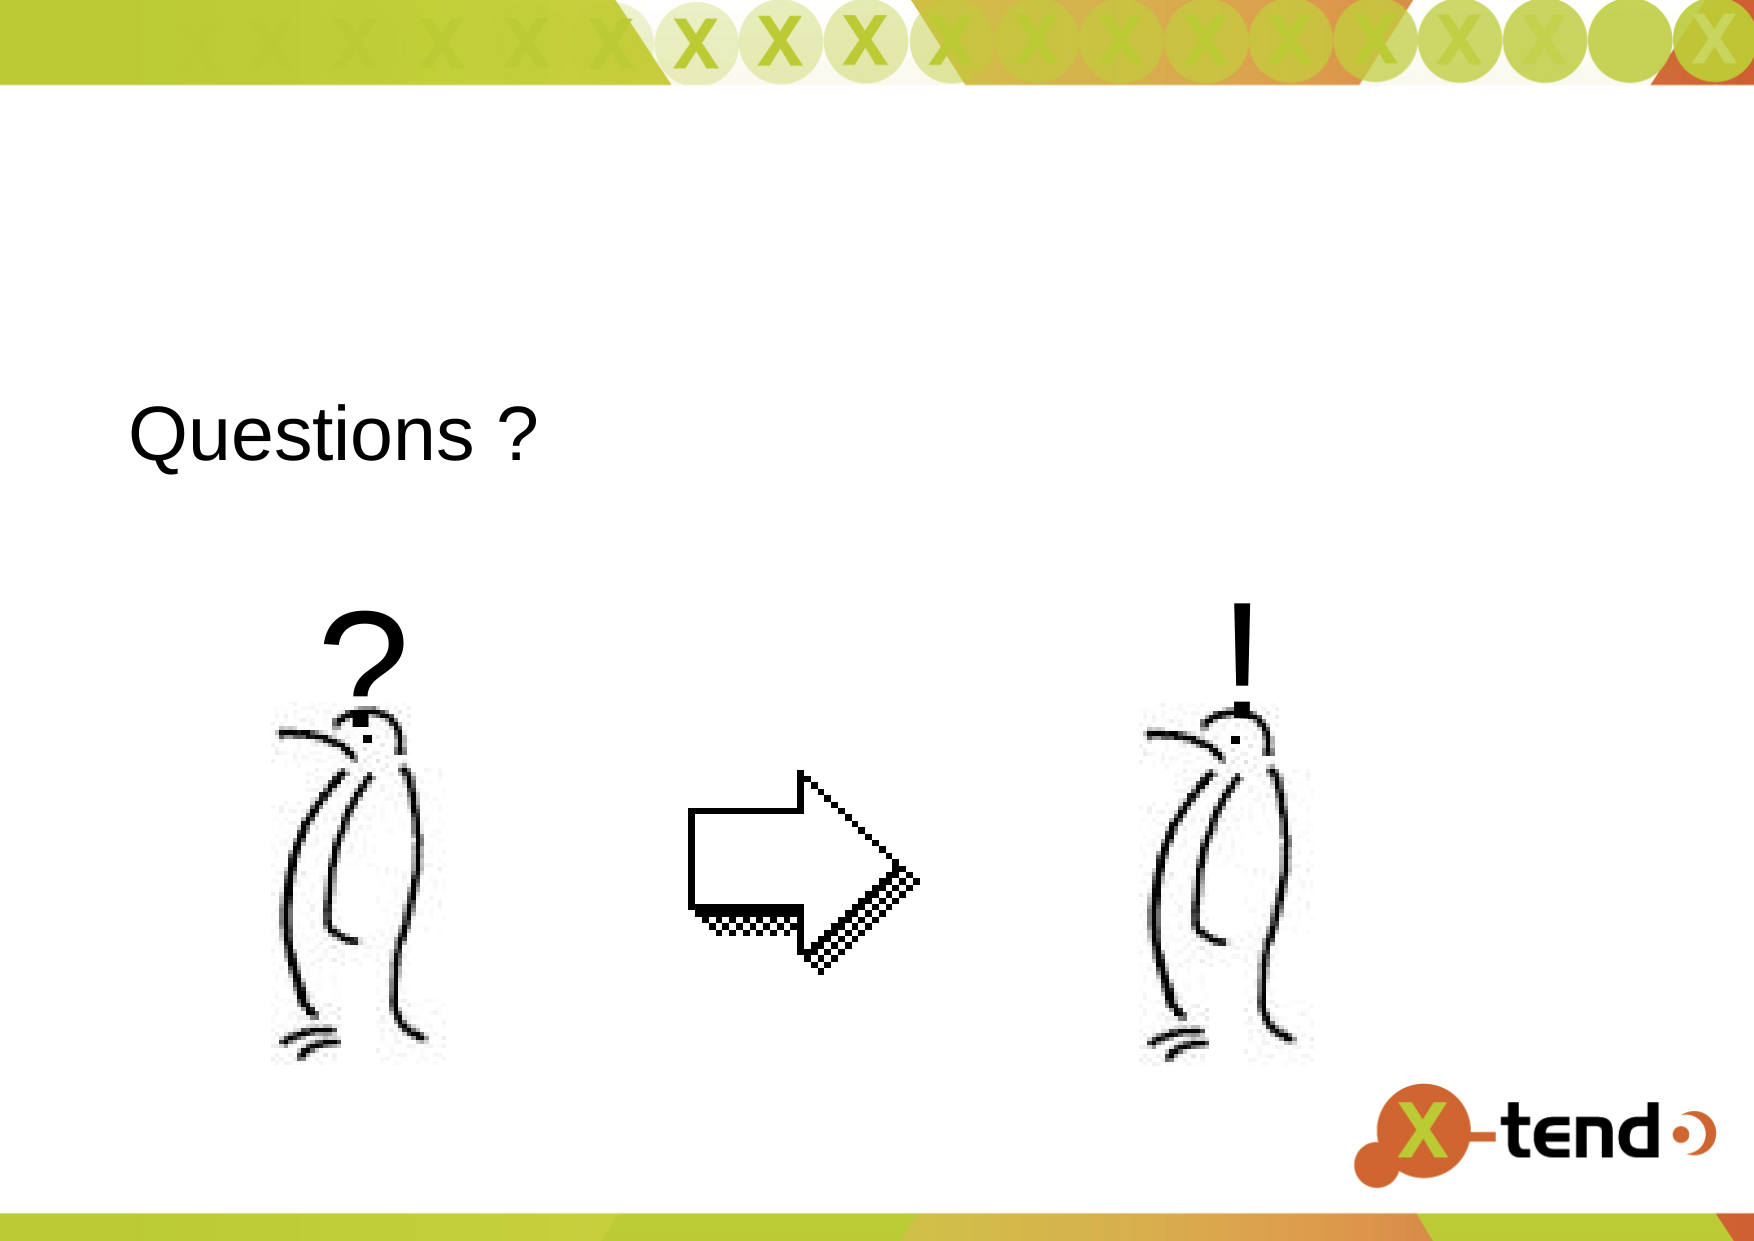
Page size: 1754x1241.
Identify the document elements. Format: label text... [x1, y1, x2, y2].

list Questions ? [128, 344, 1627, 1127]
picture [0, 0, 1754, 1241]
